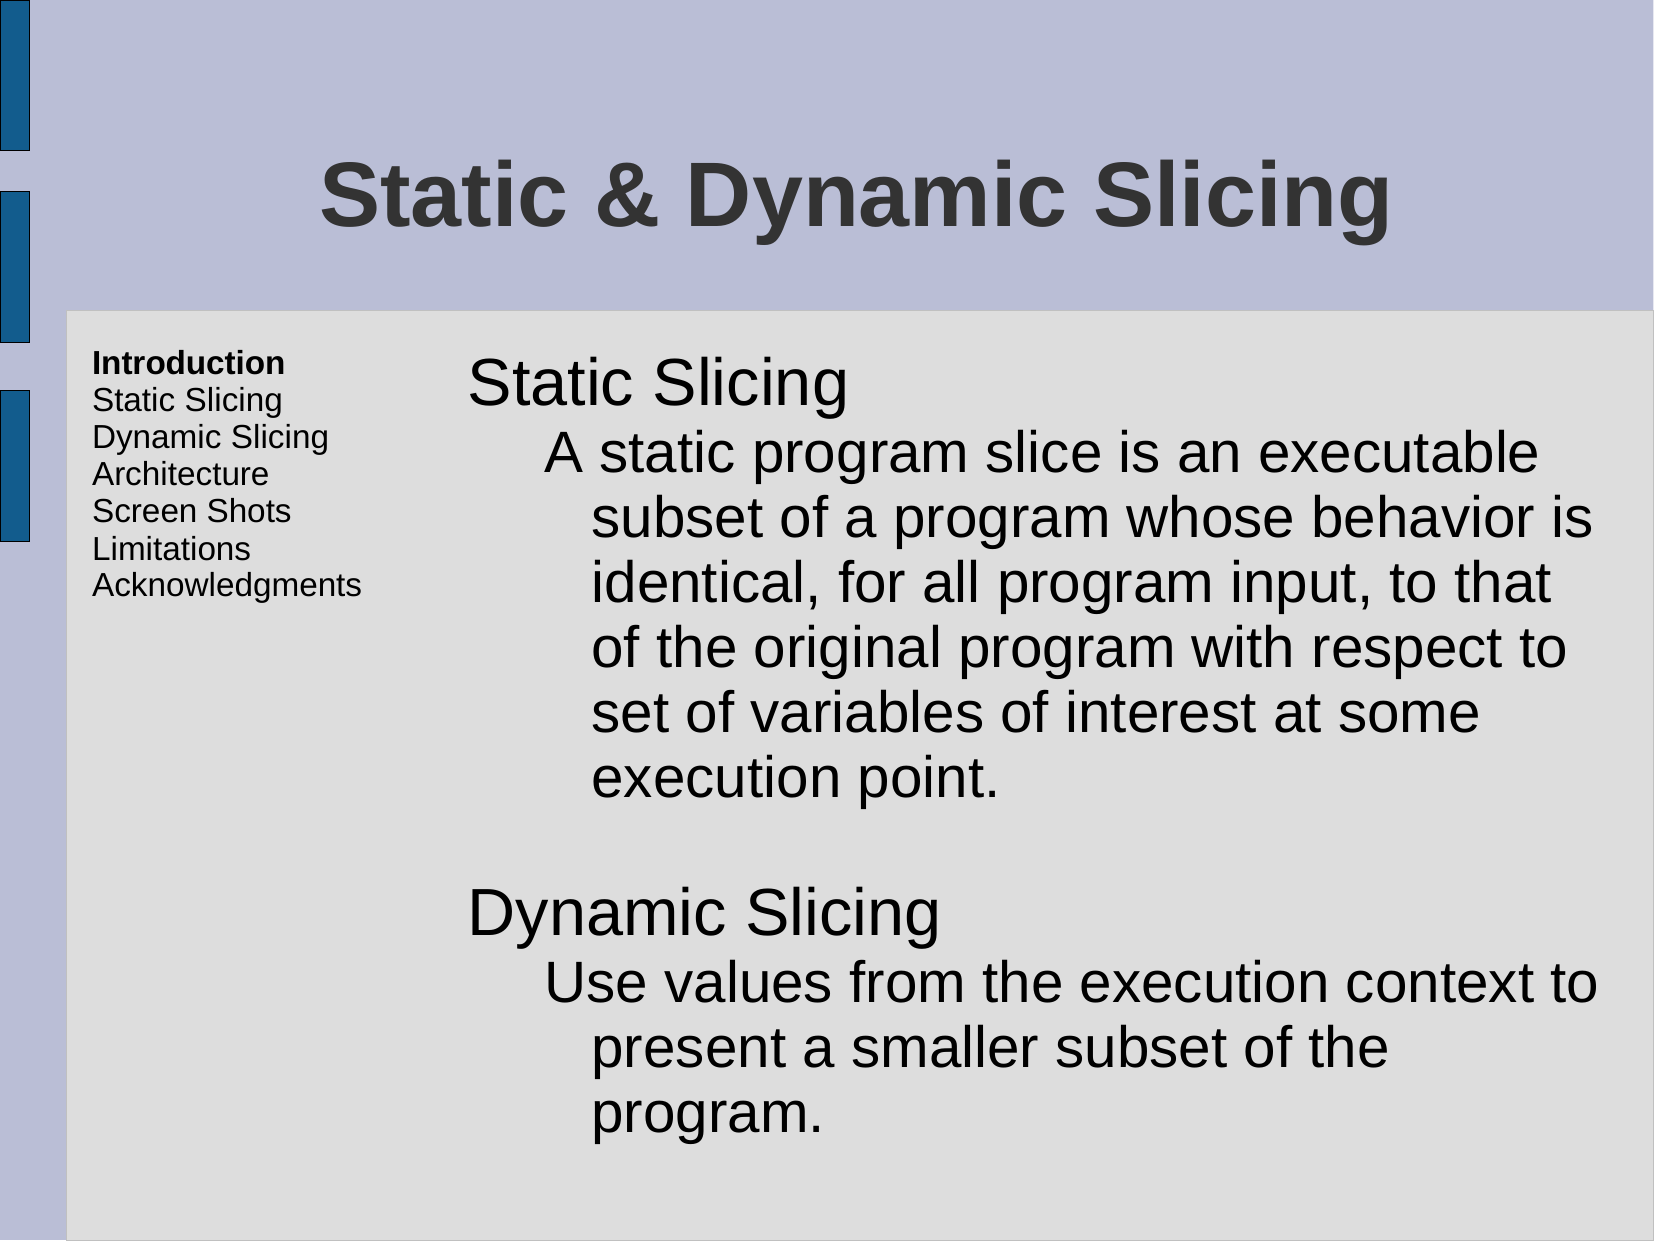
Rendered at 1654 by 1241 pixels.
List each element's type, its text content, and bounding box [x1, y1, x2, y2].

list Static Slicing A static program slice is an executable subset of a program whose behavior is identical, for all program input, to that of the original program with respect to set of variables of interest at some execution point. Dynamic Slicing Use values from the execution context to present a smaller subset of the program. [450, 344, 1613, 1145]
title Static & Dynamic Slicing [121, 91, 1534, 299]
list Introduction Static Slicing Dynamic Slicing Architecture Screen Shots Limitations Acknowledgments [74, 344, 403, 1126]
